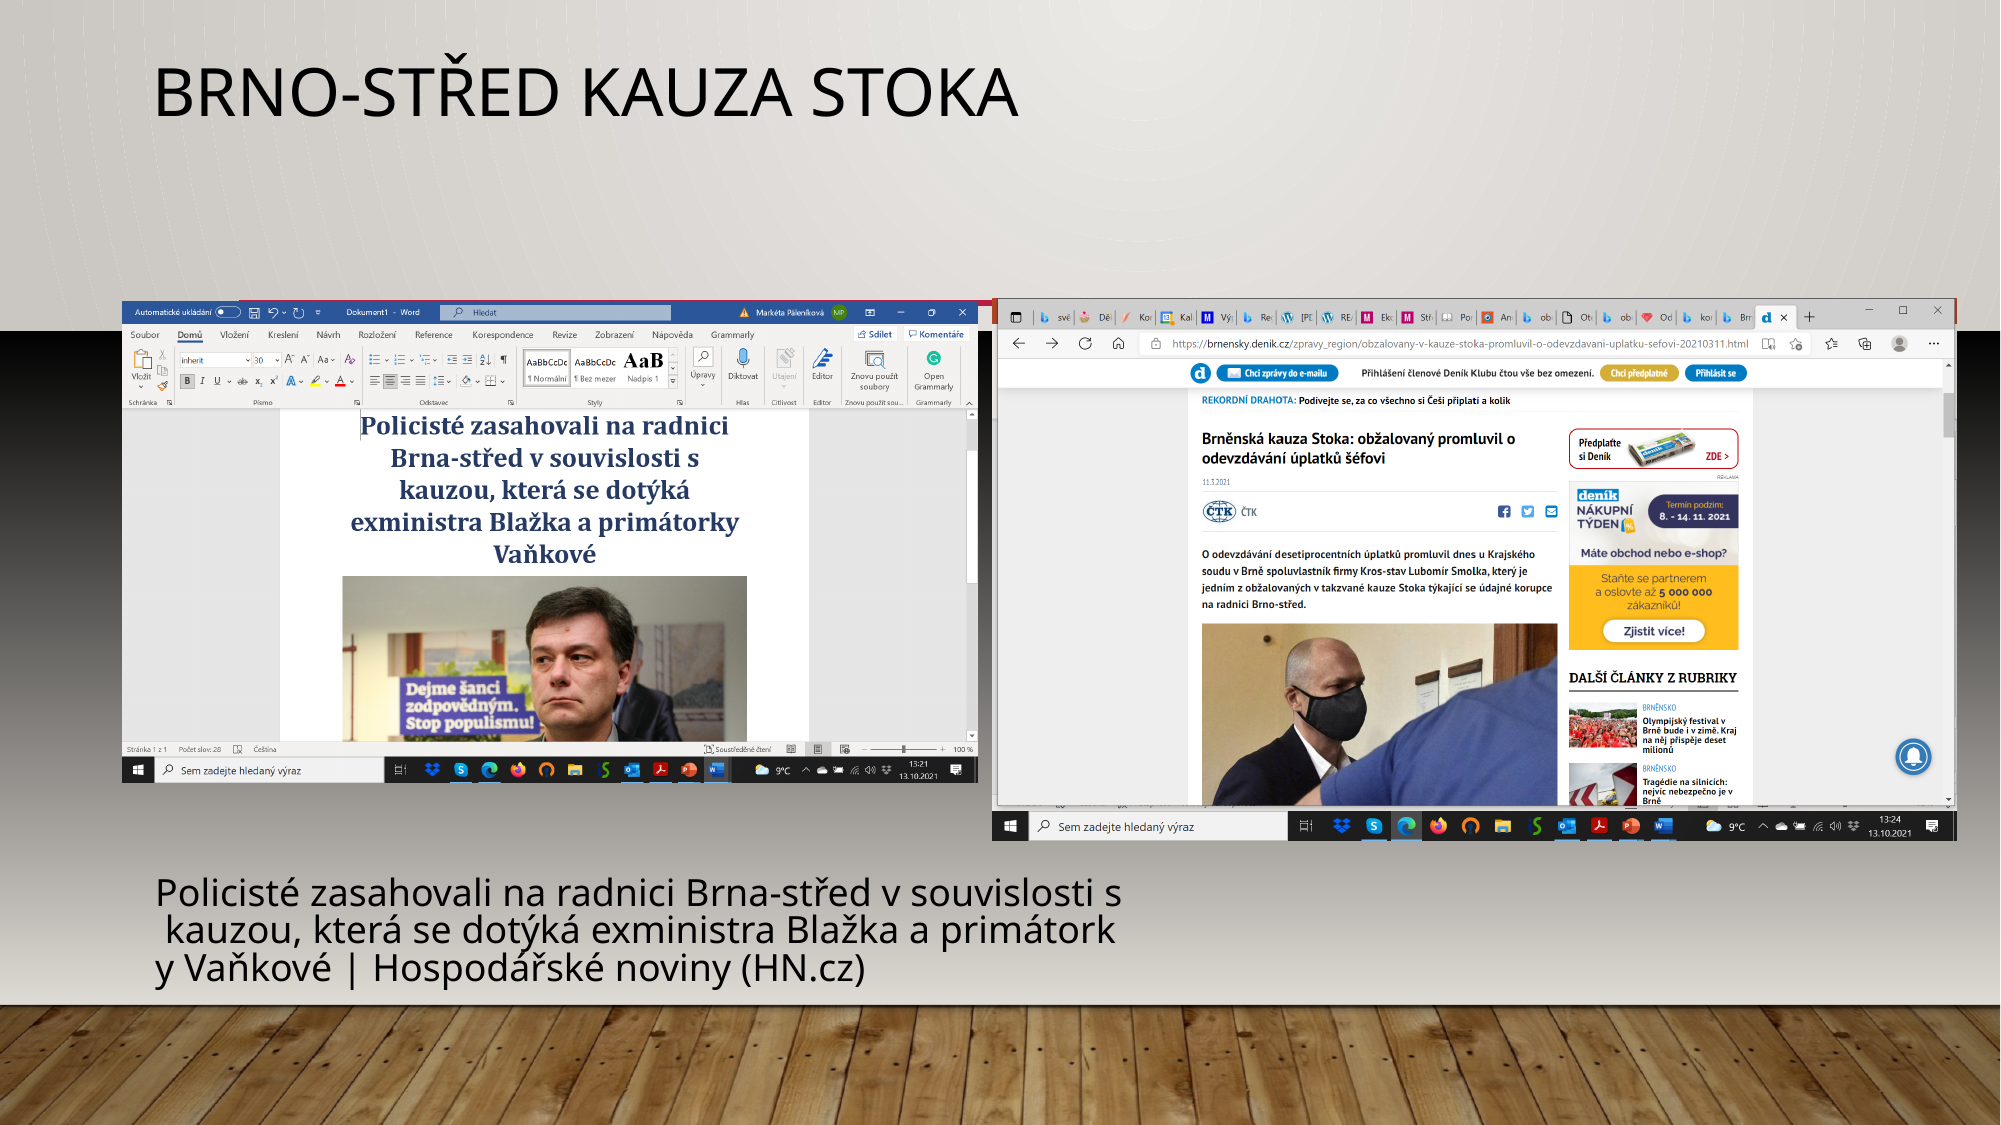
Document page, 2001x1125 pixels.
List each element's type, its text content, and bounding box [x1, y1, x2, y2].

title Brno-střed Kauza STOKA [137, 51, 1863, 269]
text_box Policisté zasahovali na radnici Brna-střed v souvislosti s kauzou, která se dotýká exministra Blažka a primátorky Vaňkové | Hospodářské noviny (HN.cz) [140, 861, 1141, 1013]
picture [992, 298, 1957, 842]
picture [122, 301, 978, 783]
